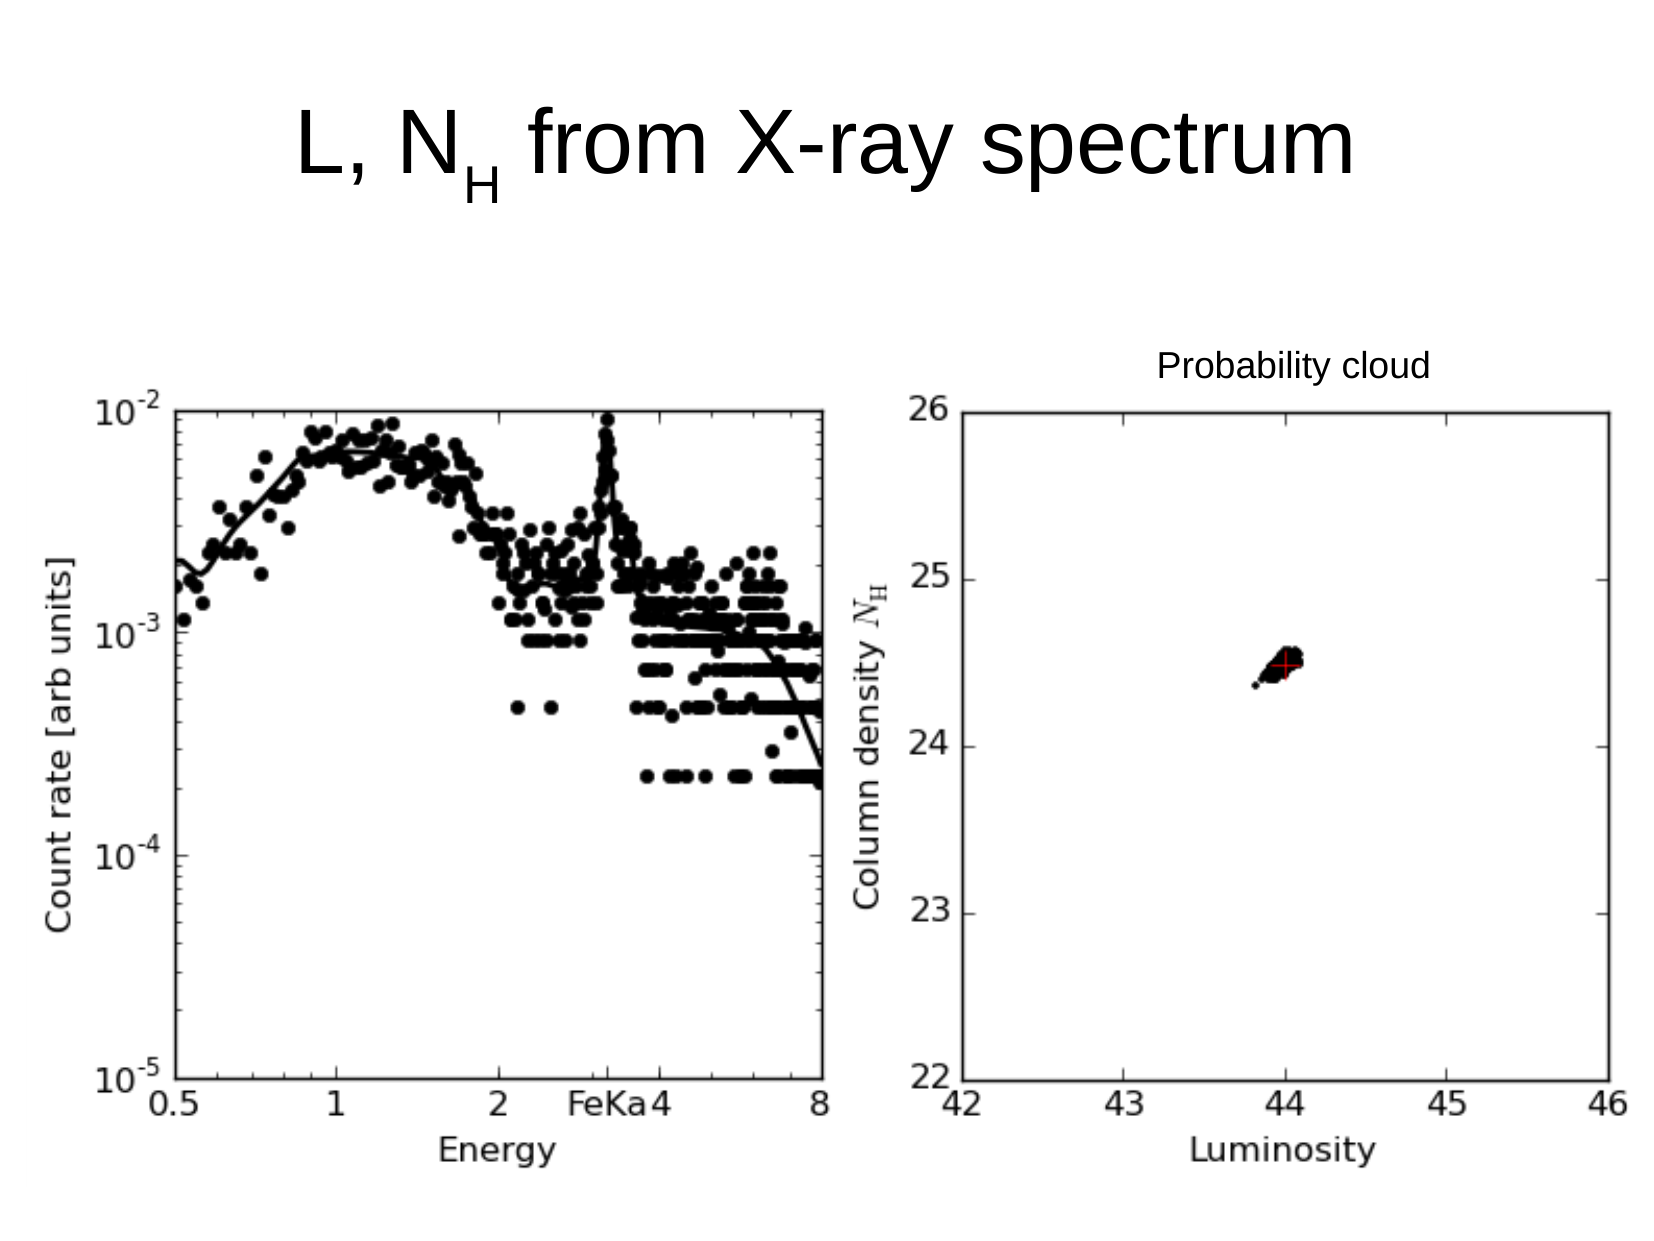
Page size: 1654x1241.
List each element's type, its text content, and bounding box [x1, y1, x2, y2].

title L, NH from X-ray spectrum [82, 49, 1571, 257]
picture [25, 367, 1648, 1189]
text_box Probability cloud [975, 337, 1613, 395]
